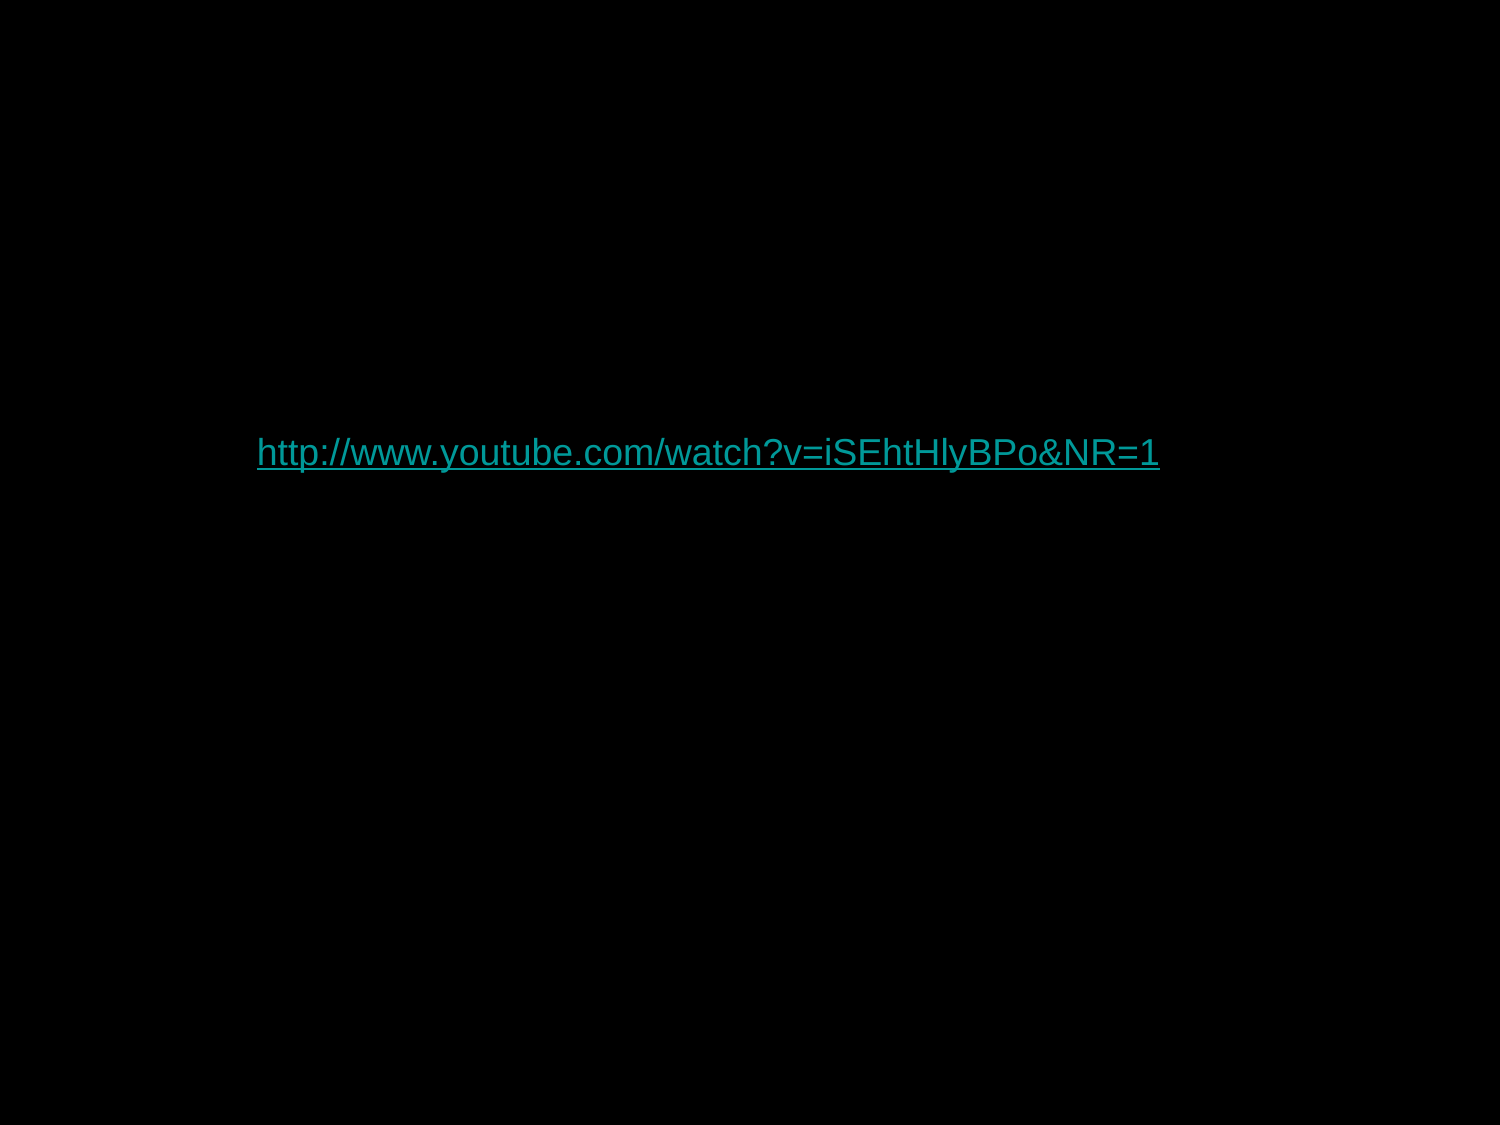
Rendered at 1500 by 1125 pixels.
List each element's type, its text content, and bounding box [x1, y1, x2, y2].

text_box http://www.youtube.com/watch?v=iSEhtHlyBPo&NR=1 [242, 420, 1317, 539]
